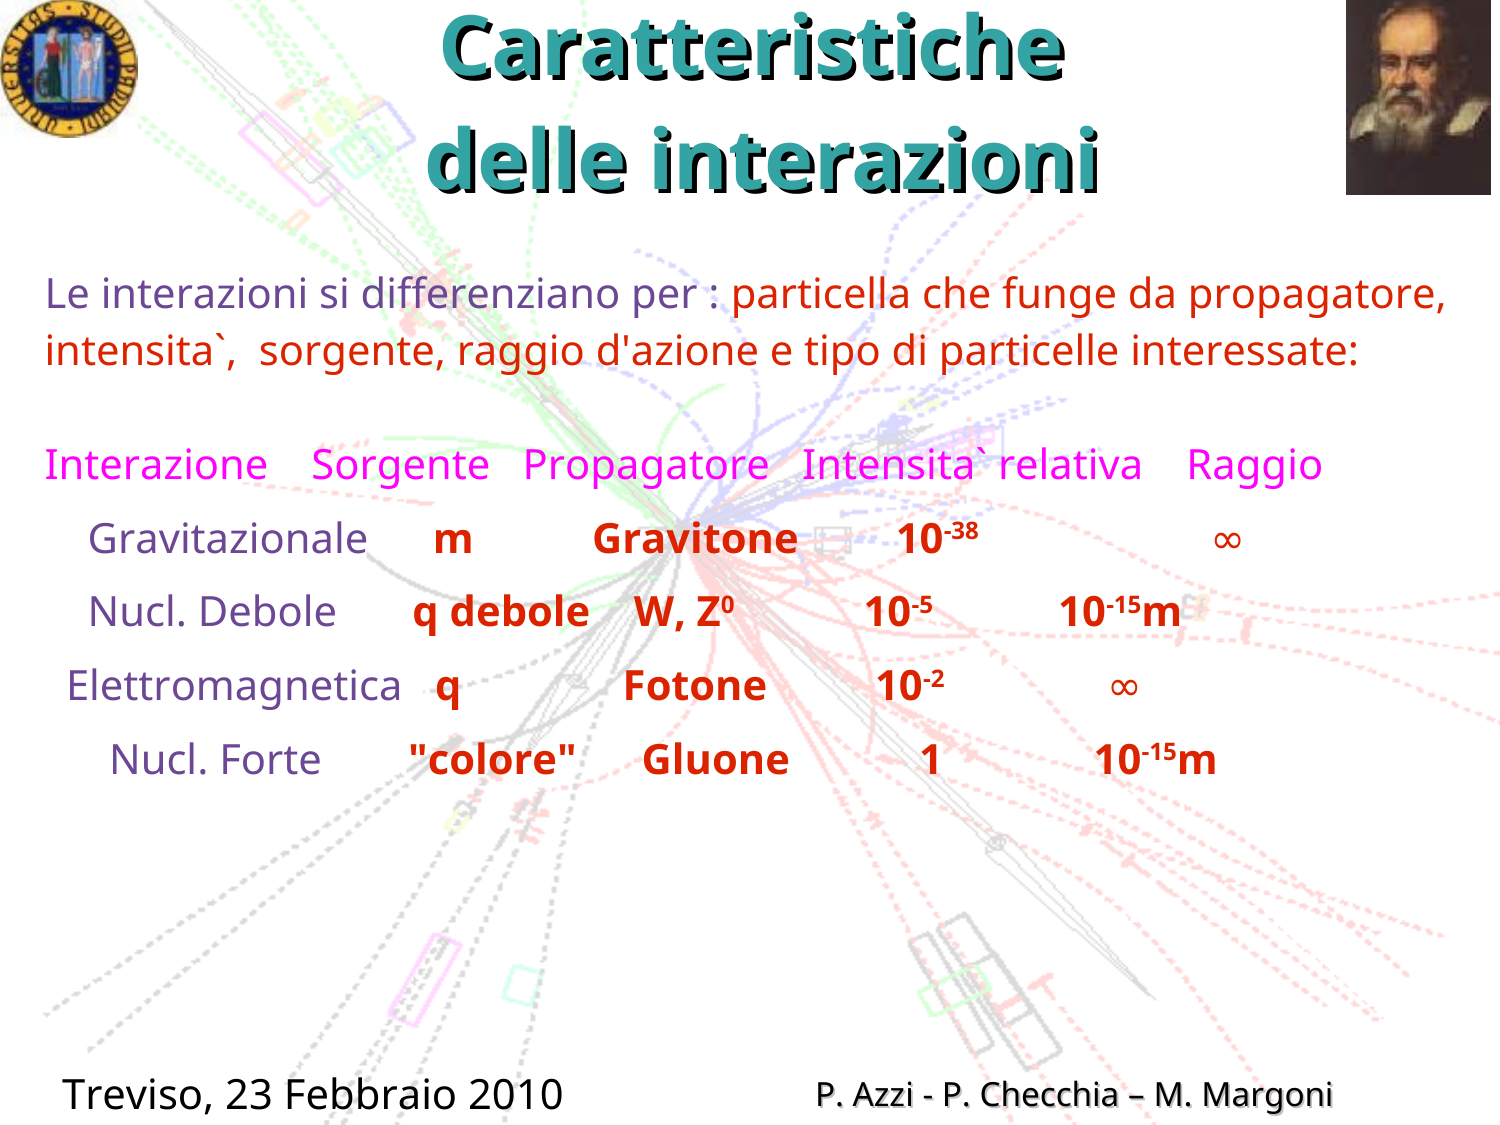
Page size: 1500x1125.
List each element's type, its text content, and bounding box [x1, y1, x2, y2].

list Le interazioni si differenziano per : particella che funge da propagatore, intensita`, sorgente, raggio d'azione e tipo di particelle interessate: Interazione Sorgente Propagatore Intensita` relativa Raggio Gravitazionale m Gravitone 10-38 ∞ Nucl. Debole q debole W, Z0 10-5 10-15m Elettromagnetica q Fotone 10-2 ∞ Nucl. Forte "colore" Gluone 1 10-15m [0, 256, 1477, 1053]
title Caratteristiche delle interazioni [56, 0, 1469, 224]
picture [0, 0, 1500, 1125]
